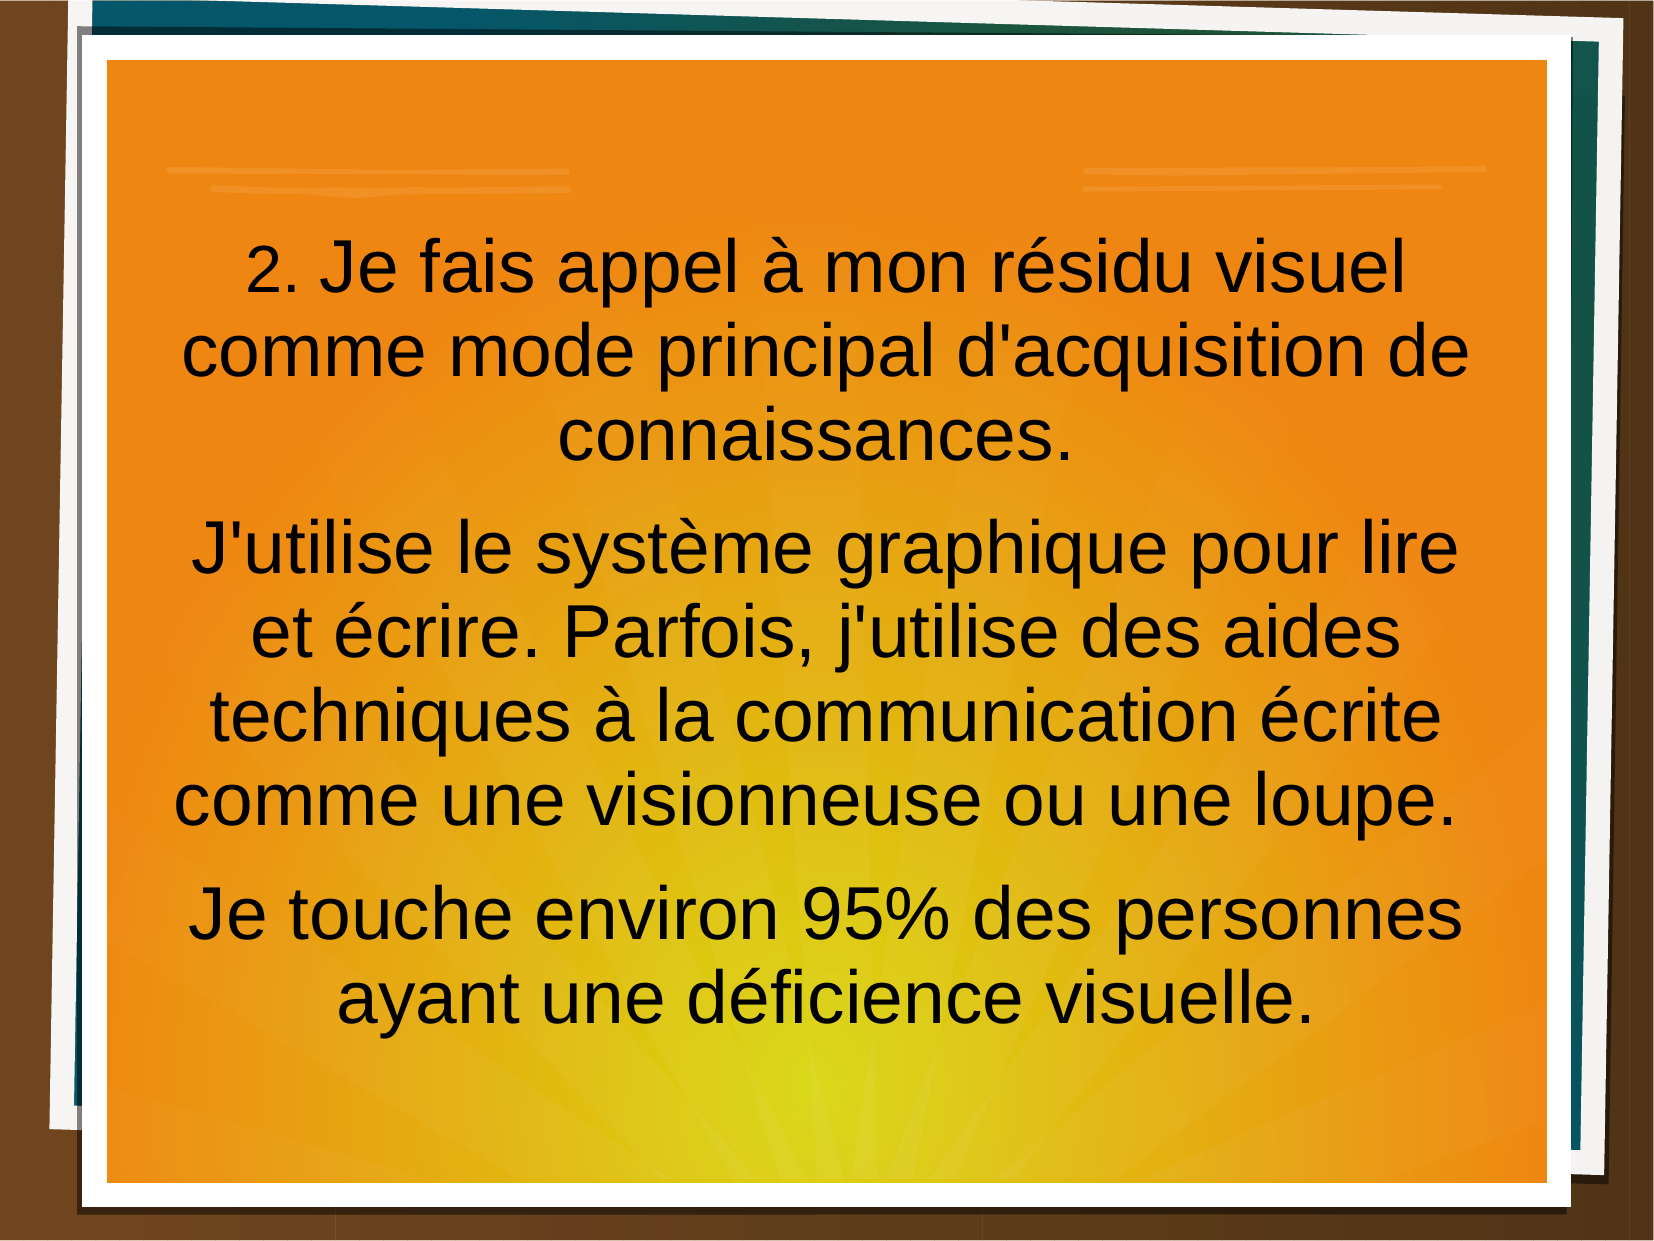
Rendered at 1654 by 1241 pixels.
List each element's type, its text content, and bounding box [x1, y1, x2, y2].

list 2. Je fais appel à mon résidu visuel comme mode principal d'acquisition de connaissances. J'utilise le système graphique pour lire et écrire. Parfois, j'utilise des aides techniques à la communication écrite comme une visionneuse ou une loupe. Je touche environ 95% des personnes ayant une déficience visuelle. [153, 224, 1501, 1087]
